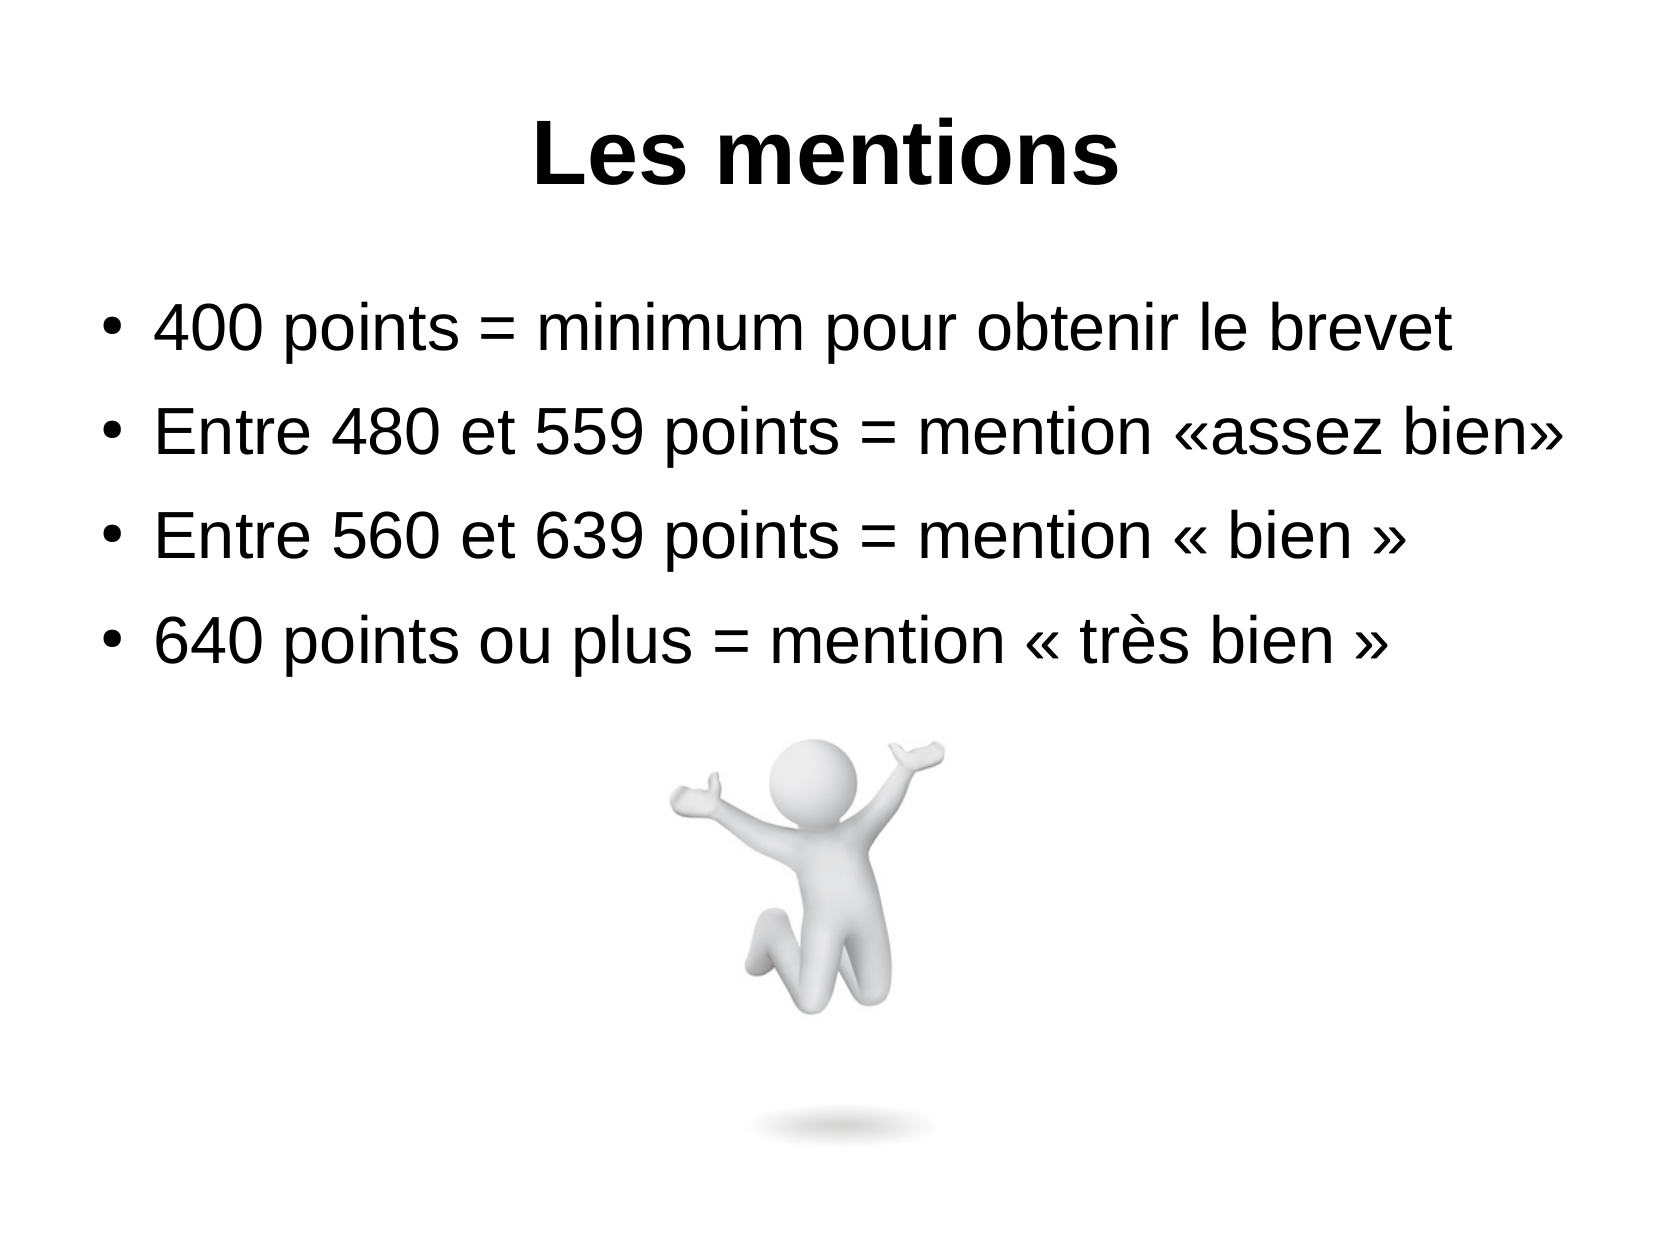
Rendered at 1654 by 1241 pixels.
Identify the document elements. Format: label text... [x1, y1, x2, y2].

list 400 points = minimum pour obtenir le brevet Entre 480 et 559 points = mention «assez bien» Entre 560 et 639 points = mention « bien » 640 points ou plus = mention « très bien » [82, 290, 1571, 1109]
title Les mentions [82, 49, 1571, 257]
picture [590, 708, 1046, 1164]
